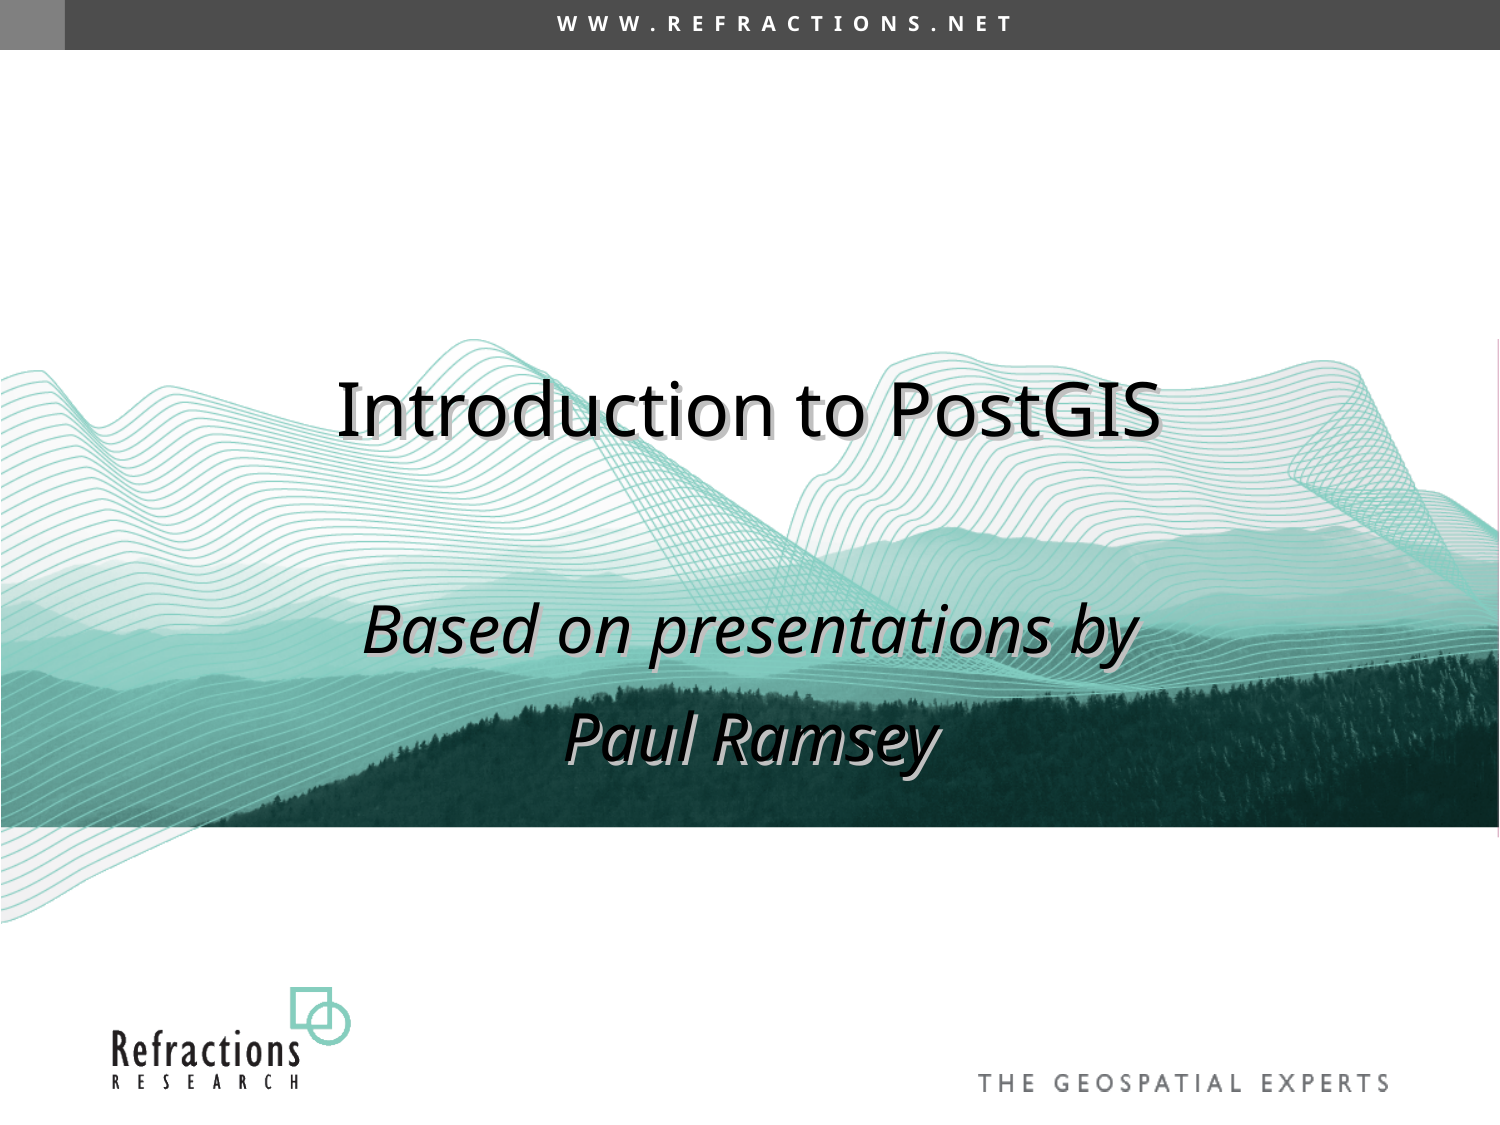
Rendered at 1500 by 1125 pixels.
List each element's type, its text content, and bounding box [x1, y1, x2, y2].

picture [1, 339, 1499, 924]
title Introduction to PostGIS [112, 286, 1388, 529]
picture [112, 987, 351, 1090]
picture [978, 1074, 1388, 1092]
subtitle Based on presentations by Paul Ramsey [225, 575, 1276, 863]
